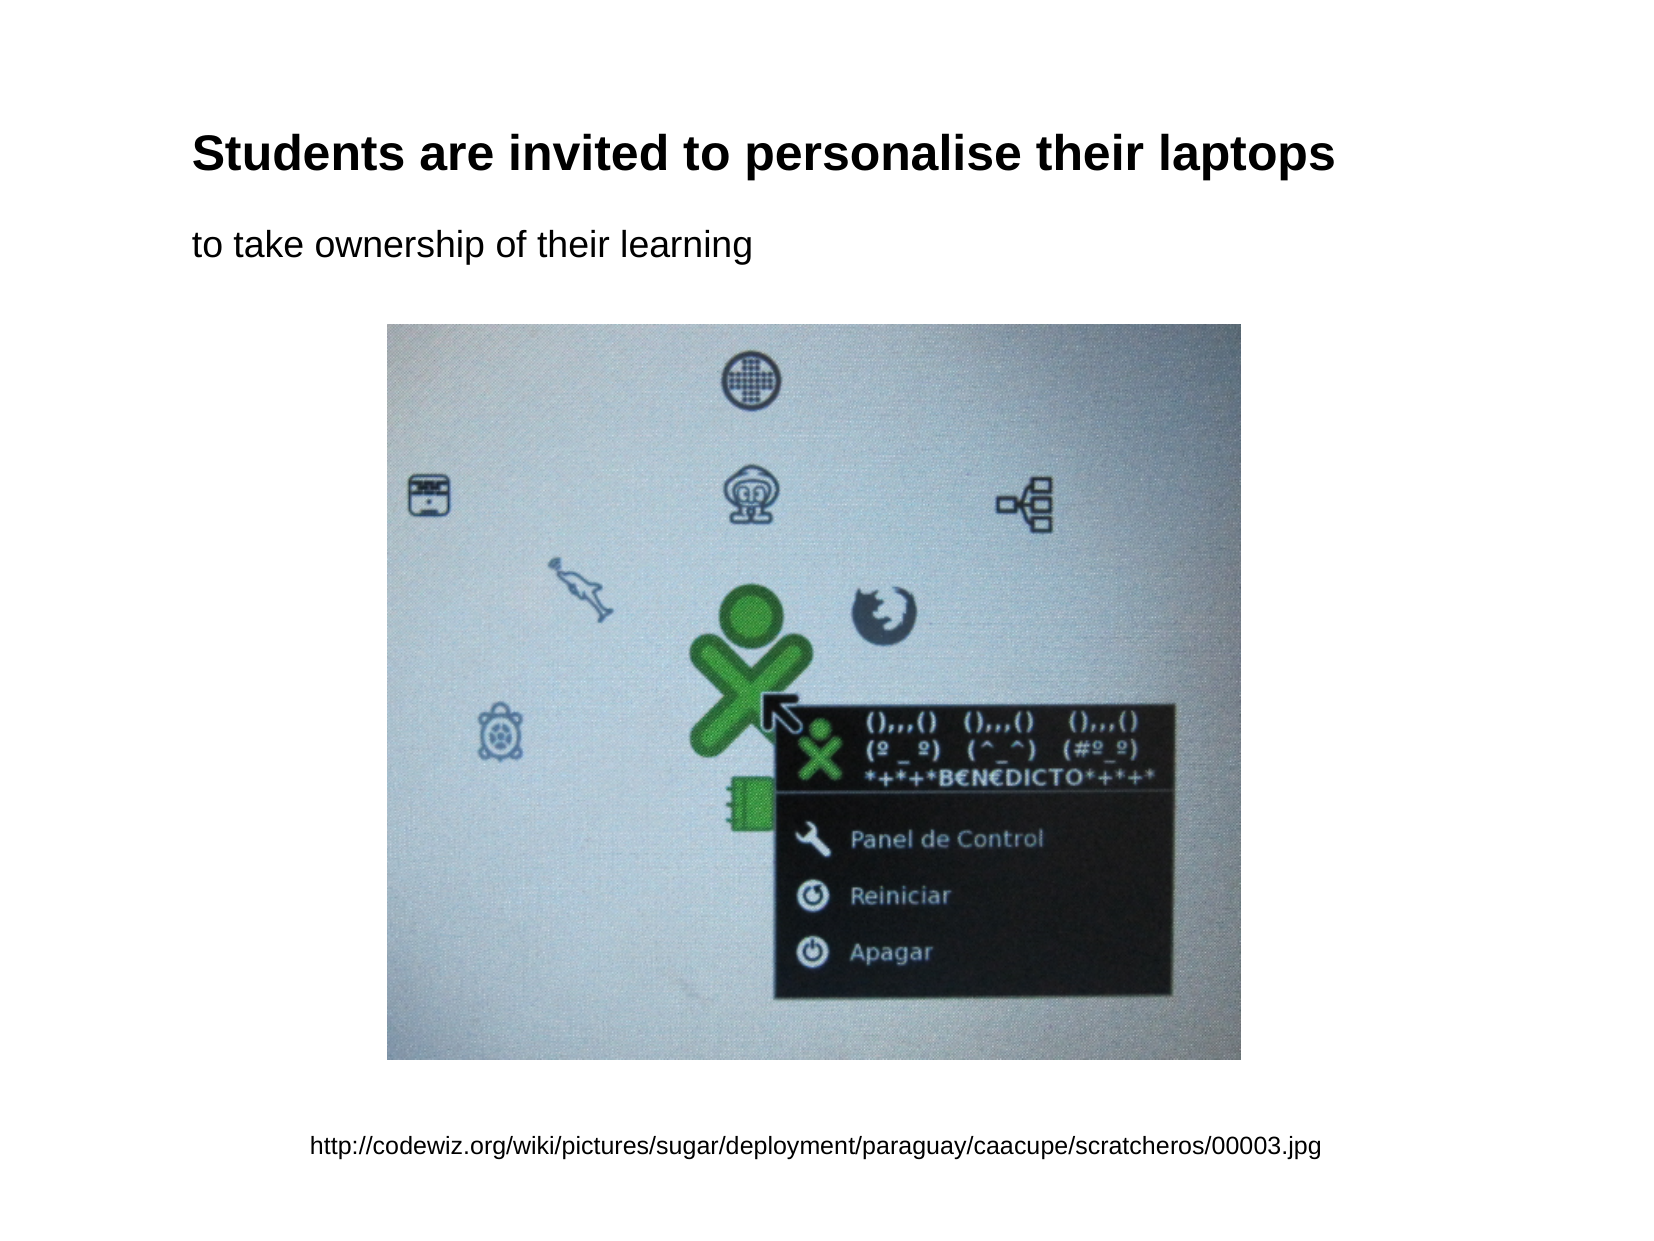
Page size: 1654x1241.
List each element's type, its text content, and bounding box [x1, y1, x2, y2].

text_box Students are invited to personalise their laptops to take ownership of their learning [177, 118, 1447, 275]
picture [387, 324, 1241, 1060]
text_box http://codewiz.org/wiki/pictures/sugar/deployment/paraguay/caacupe/scratcheros/00003.jpg [295, 1124, 1654, 1182]
